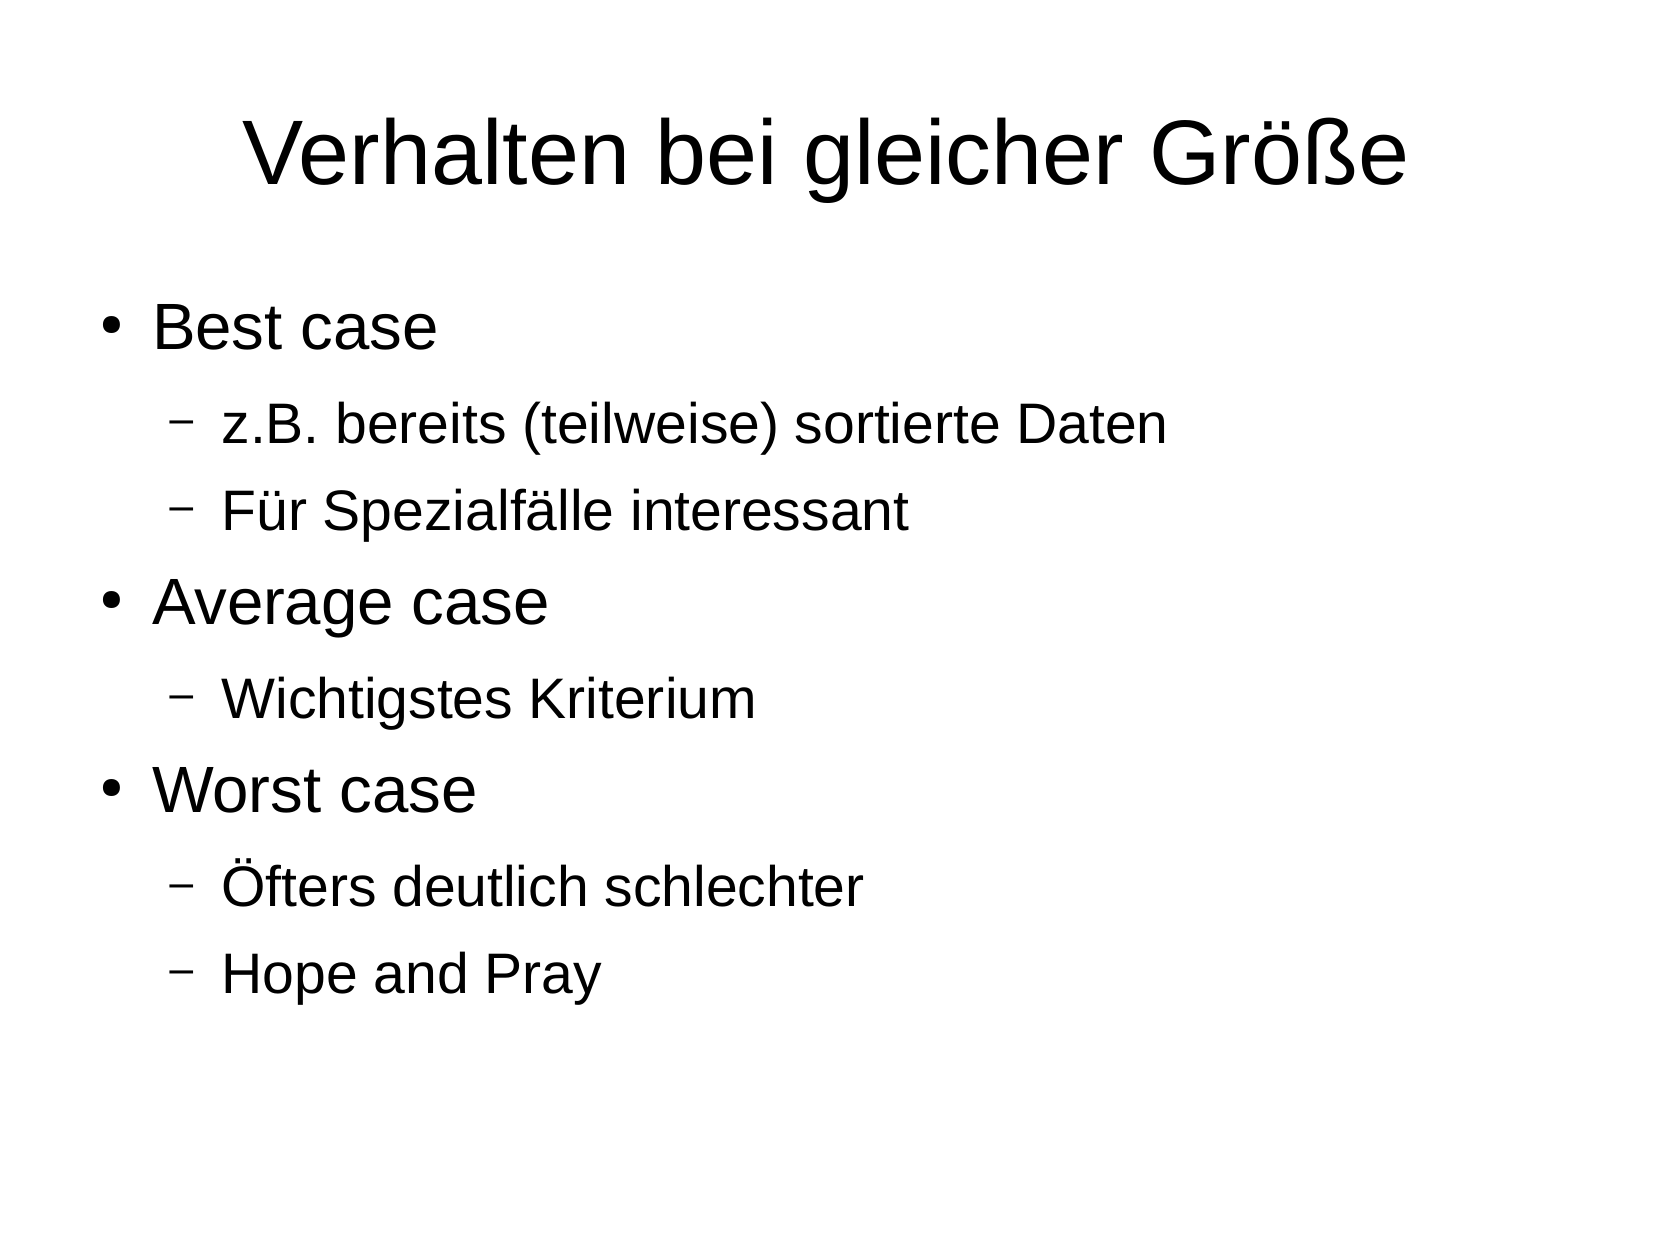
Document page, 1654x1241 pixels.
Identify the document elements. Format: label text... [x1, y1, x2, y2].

title Verhalten bei gleicher Größe [82, 49, 1571, 257]
list Best case z.B. bereits (teilweise) sortierte Daten Für Spezialfälle interessant Average case Wichtigstes Kriterium Worst case Öfters deutlich schlechter Hope and Pray [82, 290, 1571, 1010]
